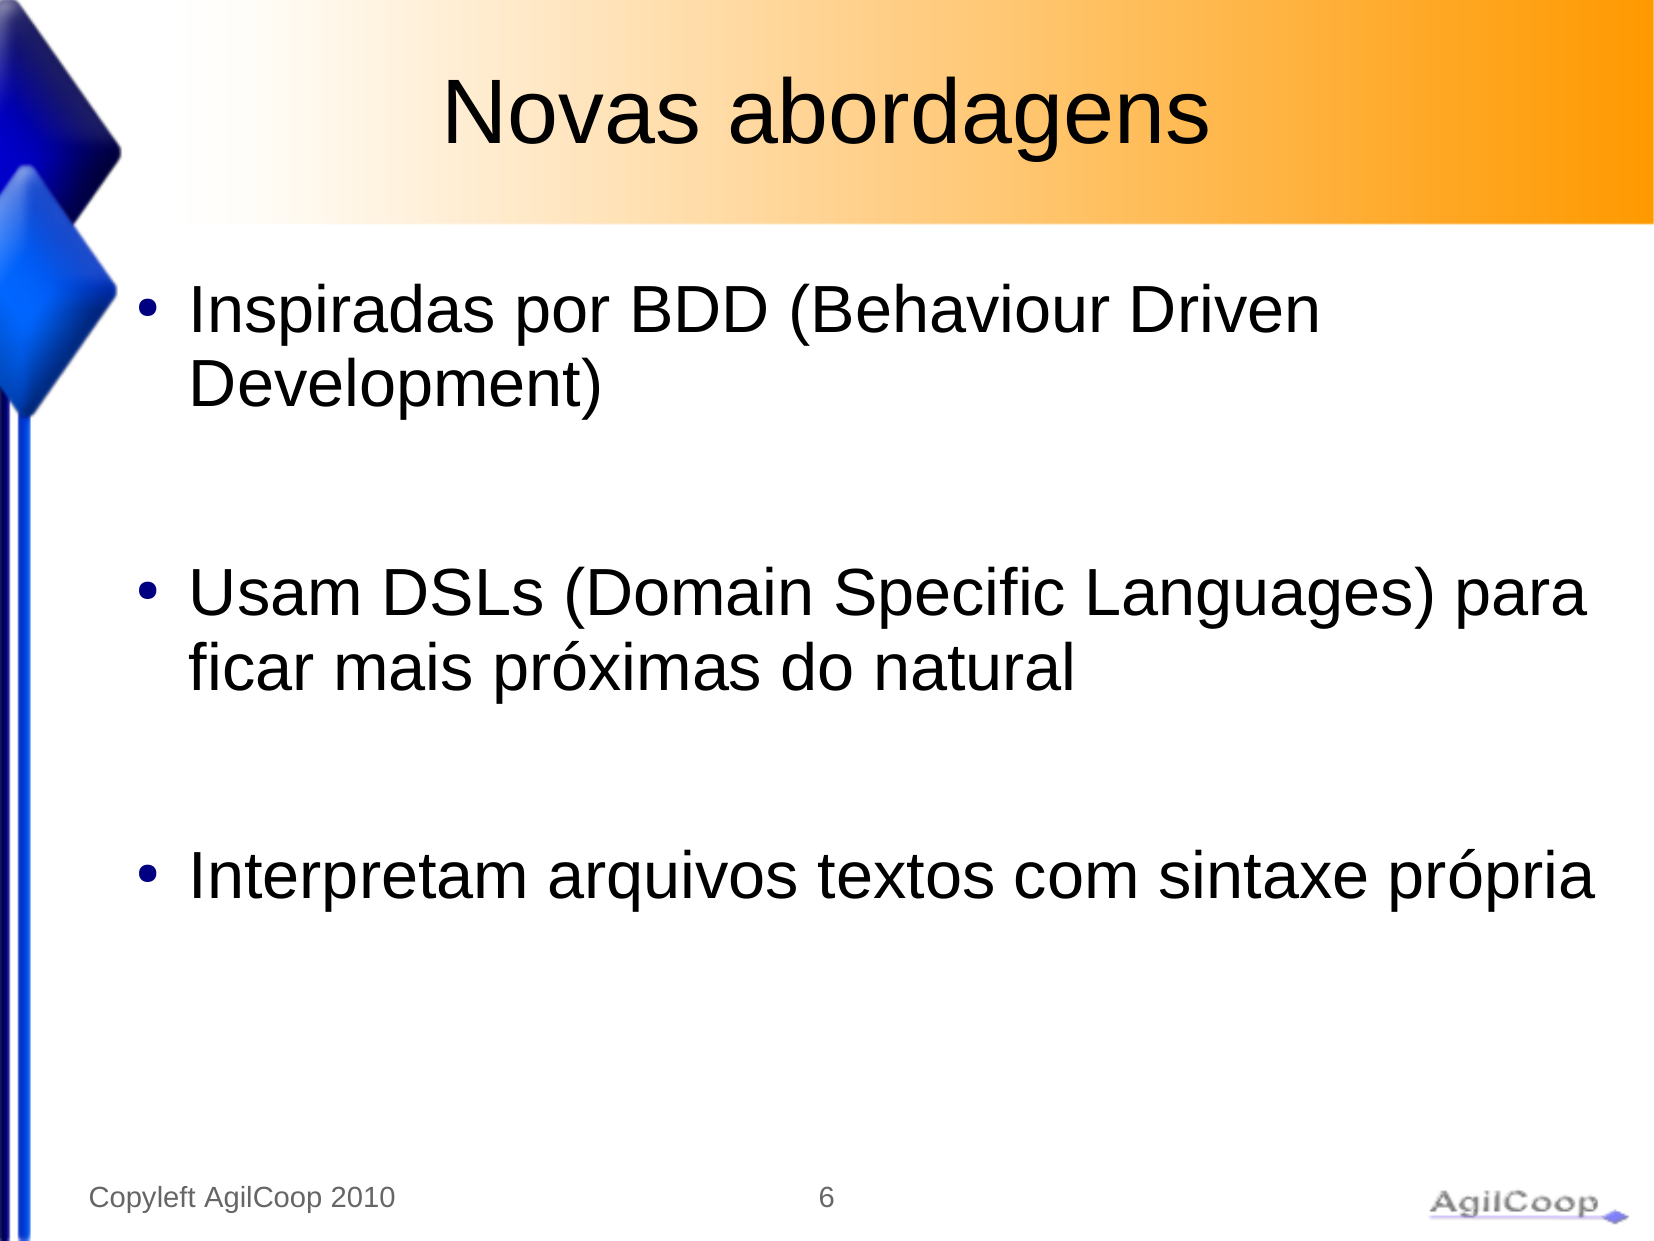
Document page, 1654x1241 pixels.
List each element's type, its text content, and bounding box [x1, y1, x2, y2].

picture [0, 0, 1654, 1241]
list Inspiradas por BDD (Behaviour Driven Development) Usam DSLs (Domain Specific Languages) para ficar mais próximas do natural Interpretam arquivos textos com sintaxe própria [118, 271, 1607, 1108]
title Novas abordagens [82, 15, 1571, 208]
